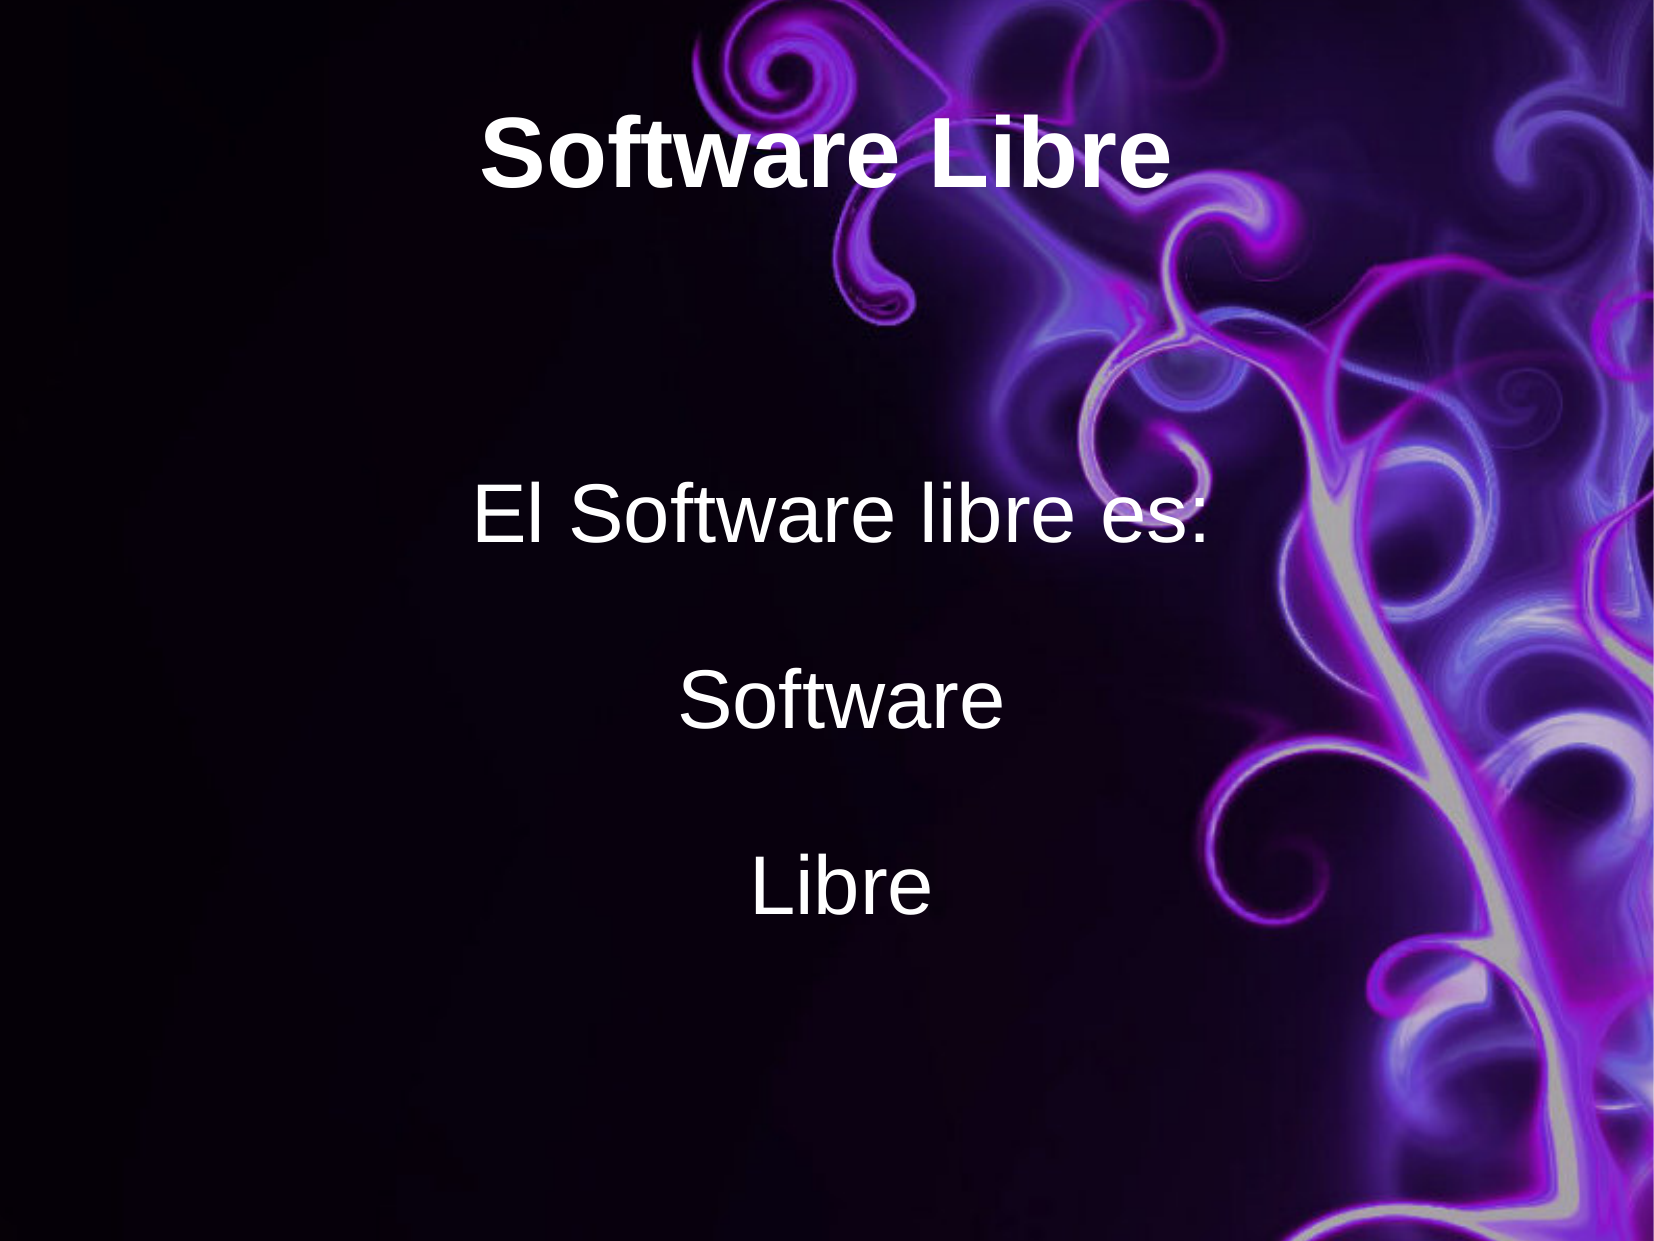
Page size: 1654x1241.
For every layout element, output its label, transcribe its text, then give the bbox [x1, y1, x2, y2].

title Software Libre [82, 56, 1571, 250]
subtitle El Software libre es: Software Libre [82, 290, 1571, 1109]
picture [426, 250, 1227, 290]
